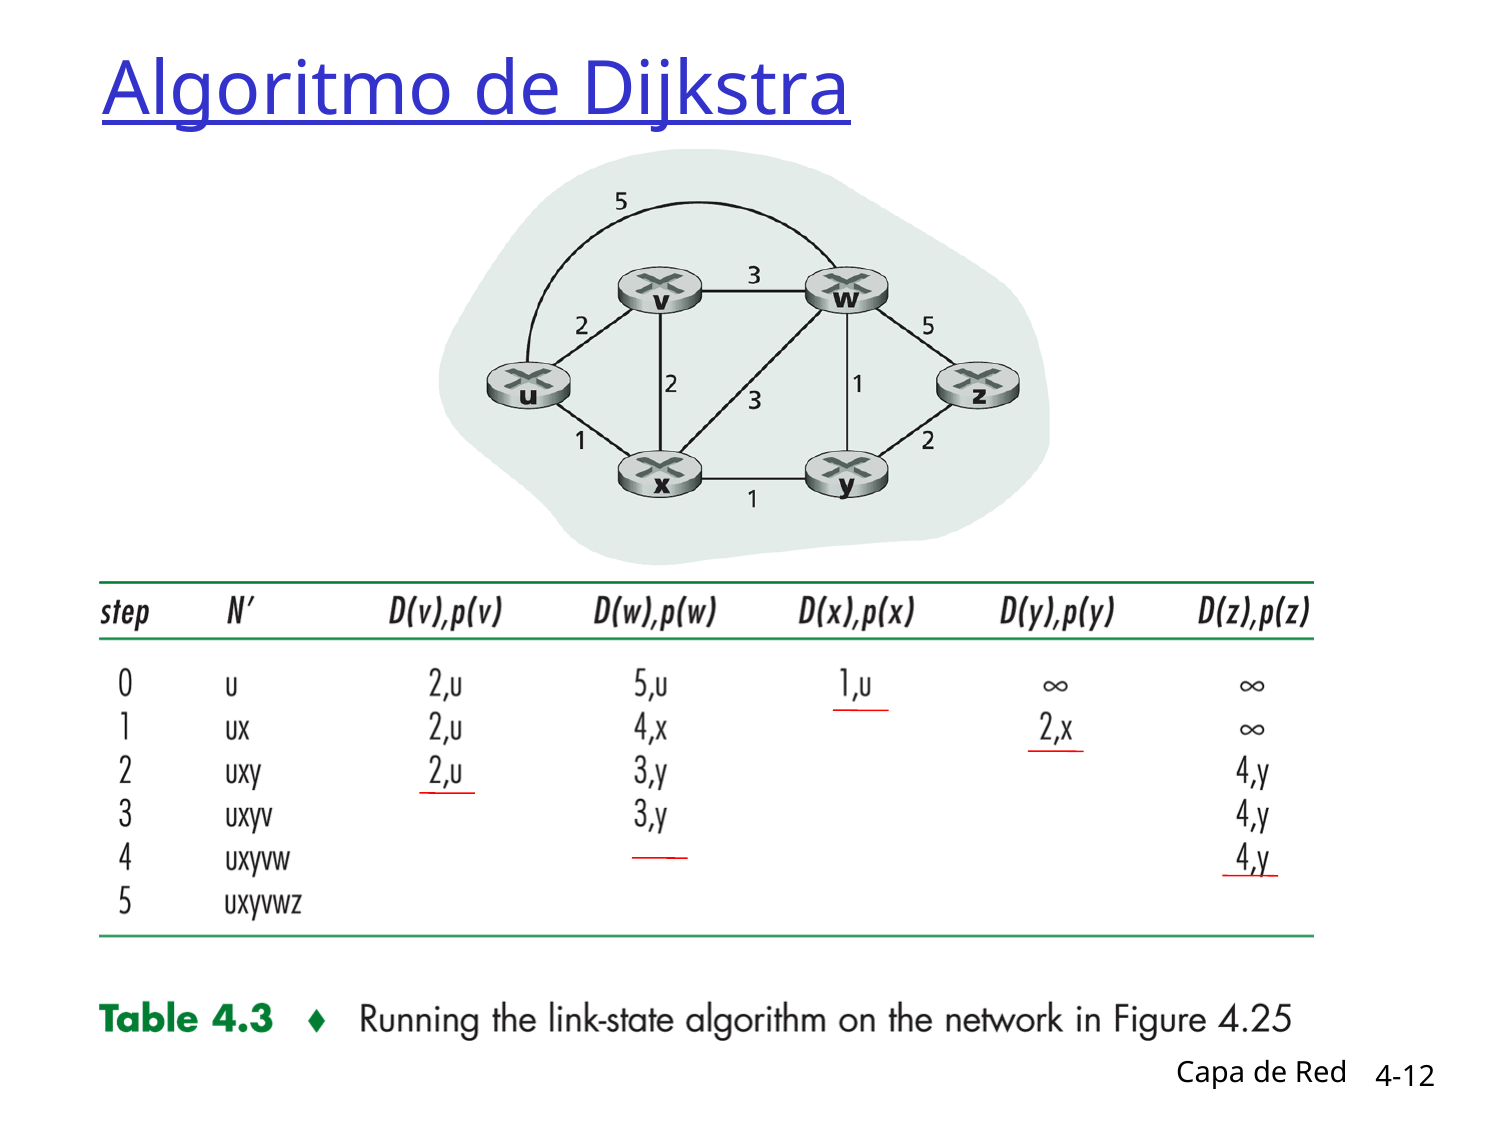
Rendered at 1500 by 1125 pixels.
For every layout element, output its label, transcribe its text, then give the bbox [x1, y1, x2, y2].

title Algoritmo de Dijkstra [87, 15, 1363, 158]
picture [99, 158, 1314, 1041]
